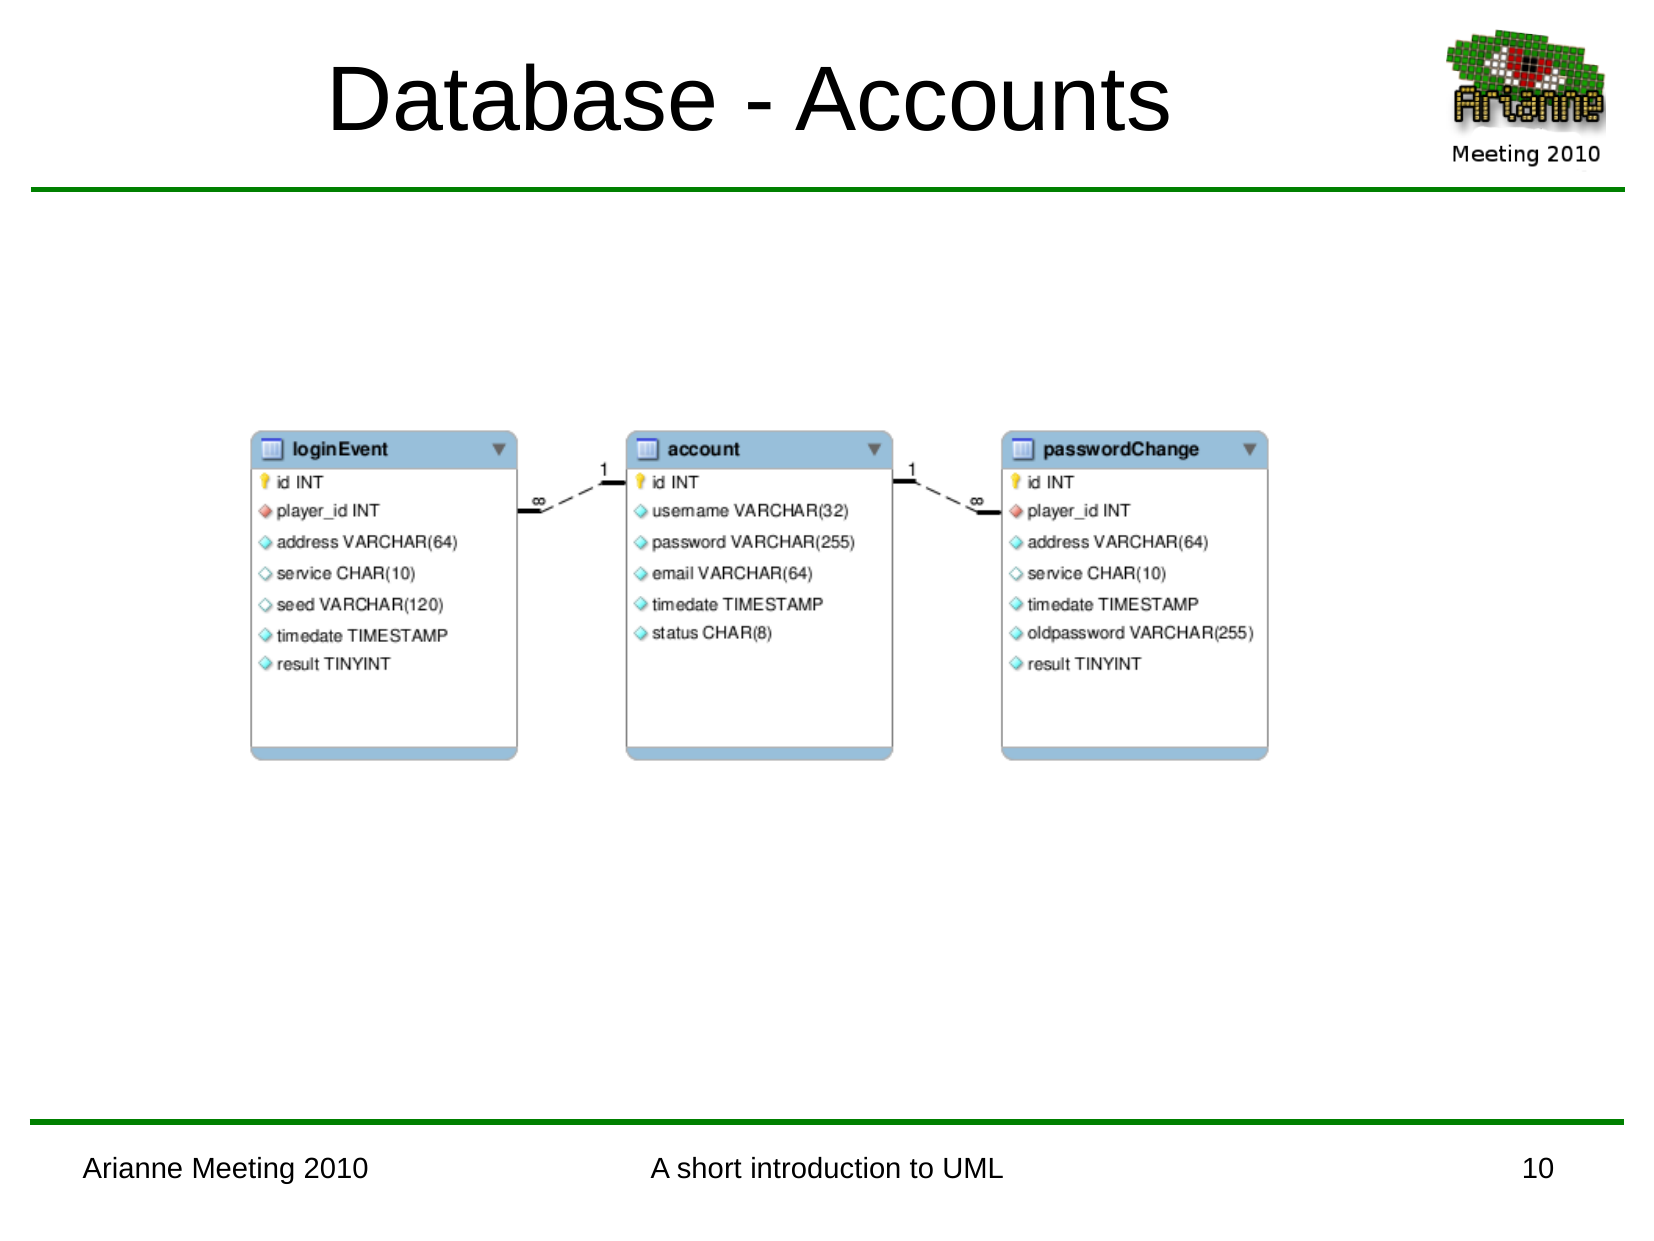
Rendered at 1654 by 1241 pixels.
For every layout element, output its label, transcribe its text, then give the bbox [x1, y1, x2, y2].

picture [1446, 29, 1606, 178]
title Database - Accounts [82, 47, 1418, 150]
picture [235, 415, 1283, 776]
